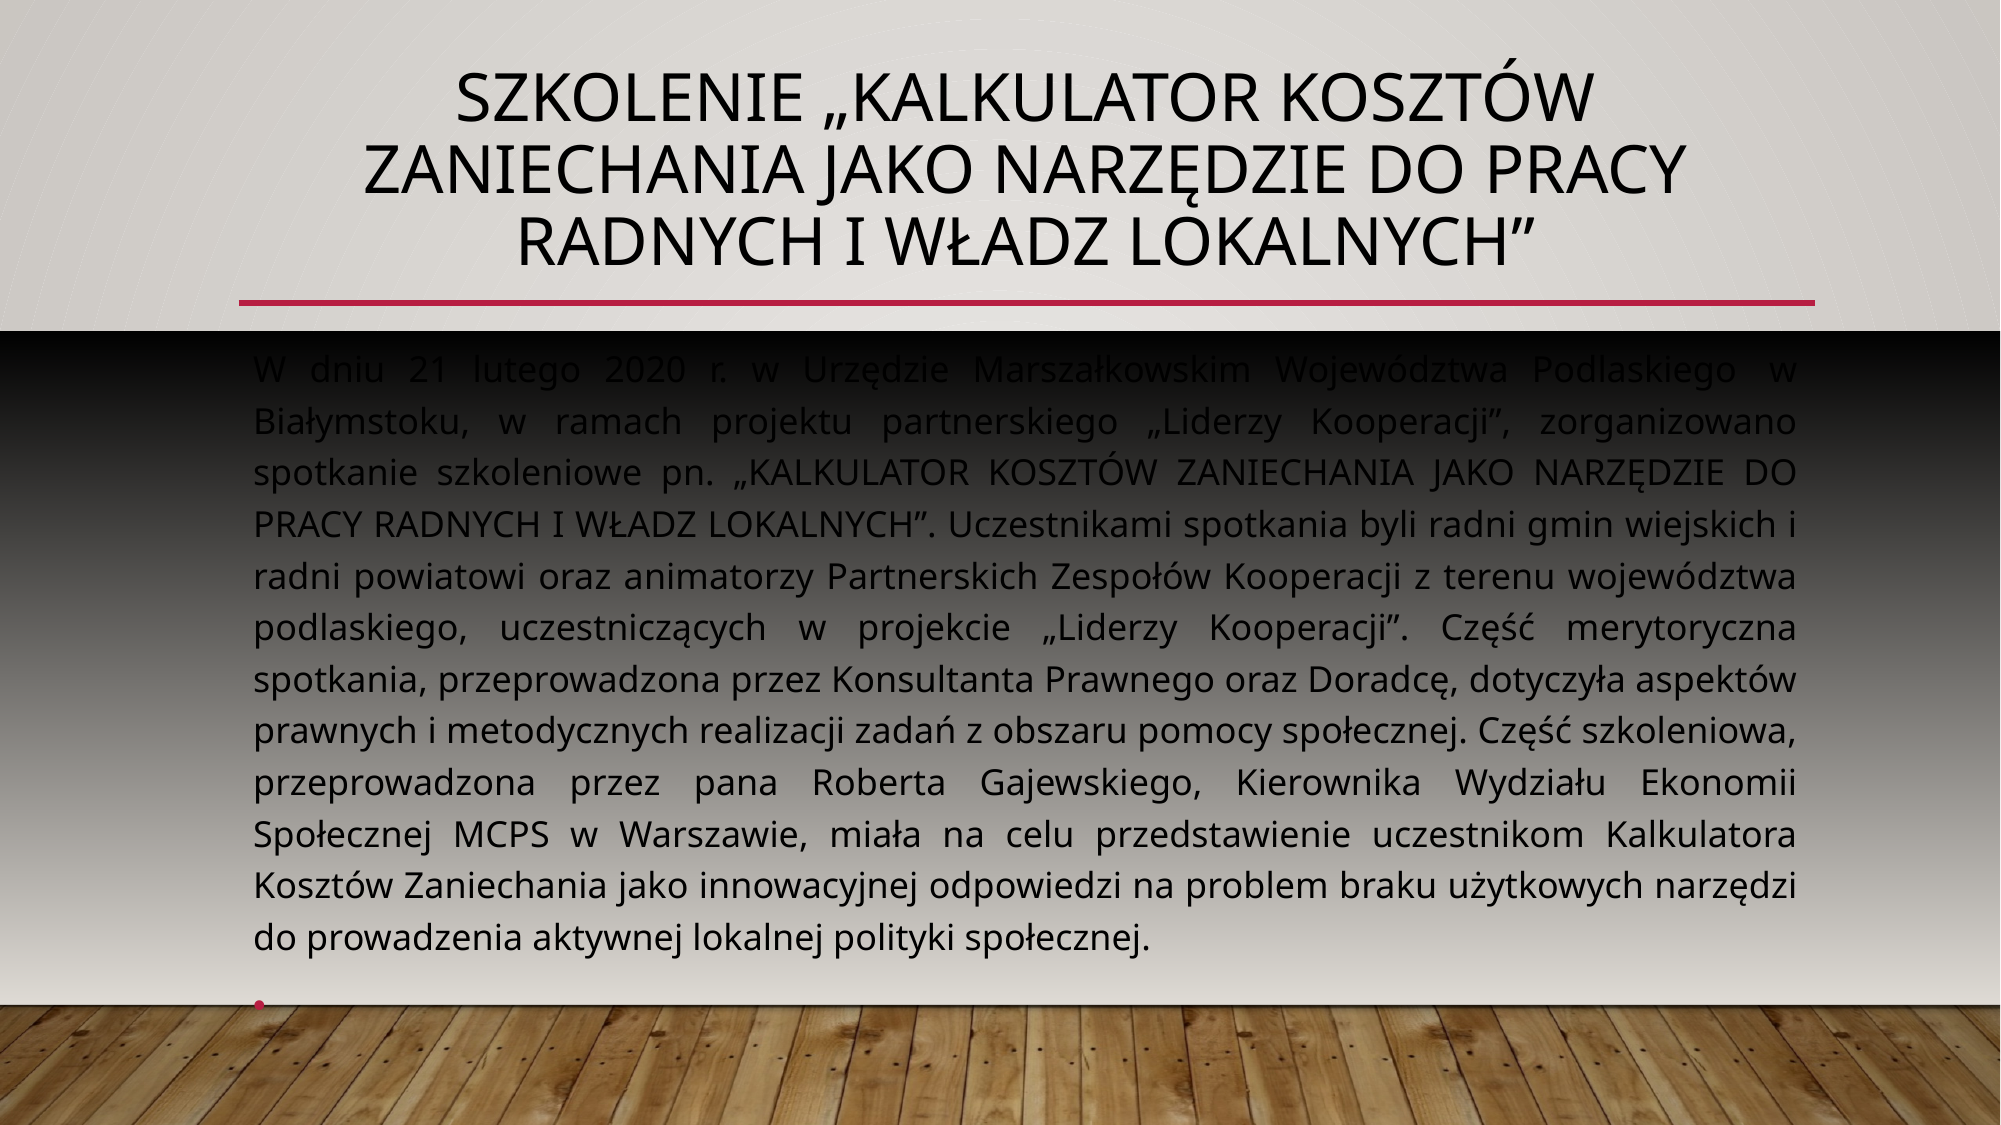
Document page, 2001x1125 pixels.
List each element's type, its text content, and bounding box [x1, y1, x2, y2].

list W dniu 21 lutego 2020 r. w Urzędzie Marszałkowskim Województwa Podlaskiego w Białymstoku, w ramach projektu partnerskiego „Liderzy Kooperacji”, zorganizowano spotkanie szkoleniowe pn. „KALKULATOR KOSZTÓW ZANIECHANIA JAKO NARZĘDZIE DO PRACY RADNYCH I WŁADZ LOKALNYCH”. Uczestnikami spotkania byli radni gmin wiejskich i radni powiatowi oraz animatorzy Partnerskich Zespołów Kooperacji z terenu województwa podlaskiego, uczestniczących w projekcie „Liderzy Kooperacji”. Część merytoryczna spotkania, przeprowadzona przez Konsultanta Prawnego oraz Doradcę, dotyczyła aspektów prawnych i metodycznych realizacji zadań z obszaru pomocy społecznej. Część szkoleniowa, przeprowadzona przez pana Roberta Gajewskiego, Kierownika Wydziału Ekonomii Społecznej MCPS w Warszawie, miała na celu przedstawienie uczestnikom Kalkulatora Kosztów Zaniechania jako innowacyjnej odpowiedzi na problem braku użytkowych narzędzi do prowadzenia aktywnej lokalnej polityki społecznej. [238, 330, 1814, 976]
title Szkolenie „Kalkulator kosztów zaniechania jako narzędzie do pracy radnych i władz lokalnych” [238, 56, 1814, 305]
